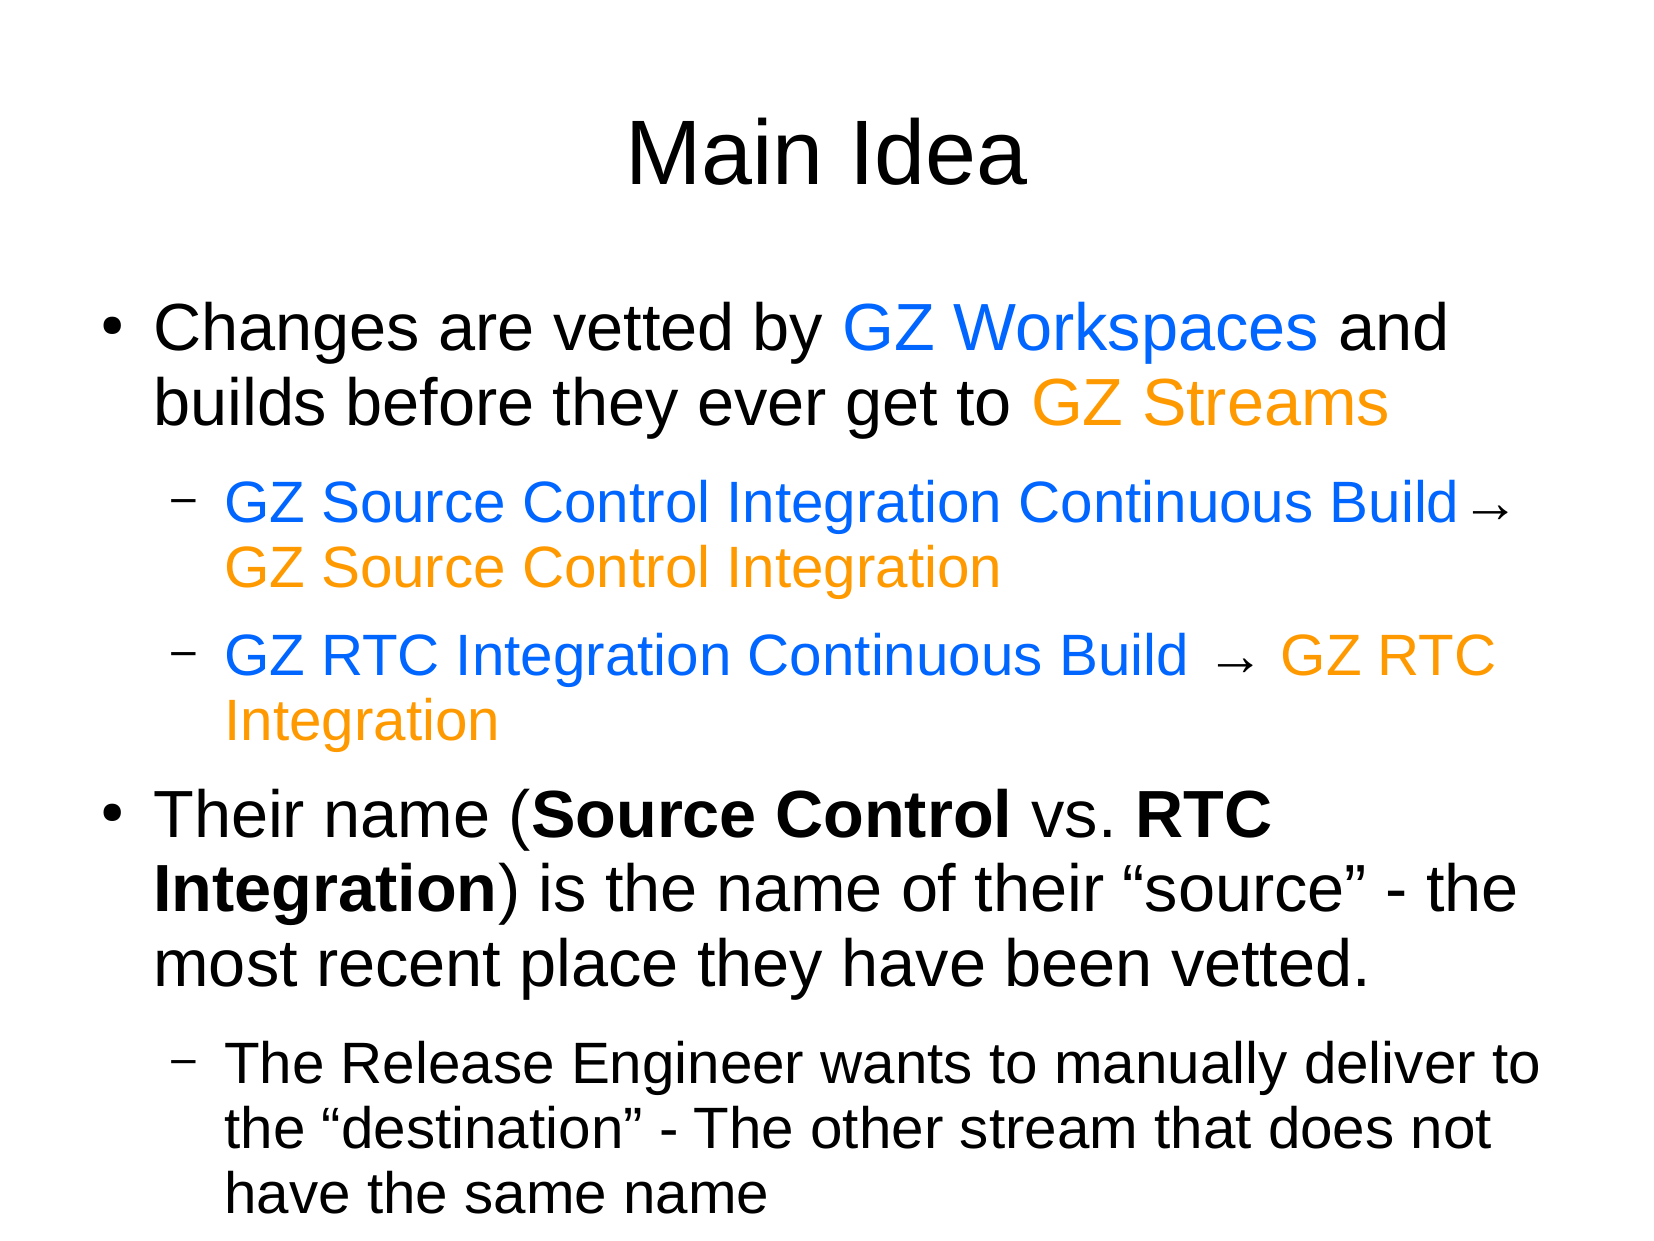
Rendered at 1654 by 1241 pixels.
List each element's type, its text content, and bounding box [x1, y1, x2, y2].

title Main Idea [82, 56, 1571, 250]
list Changes are vetted by GZ Workspaces and builds before they ever get to GZ Streams GZ Source Control Integration Continuous Build→ GZ Source Control Integration GZ RTC Integration Continuous Build → GZ RTC Integration Their name (Source Control vs. RTC Integration) is the name of their “source” - the most recent place they have been vetted. The Release Engineer wants to manually deliver to the “destination” - The other stream that does not have the same name [82, 290, 1571, 1226]
